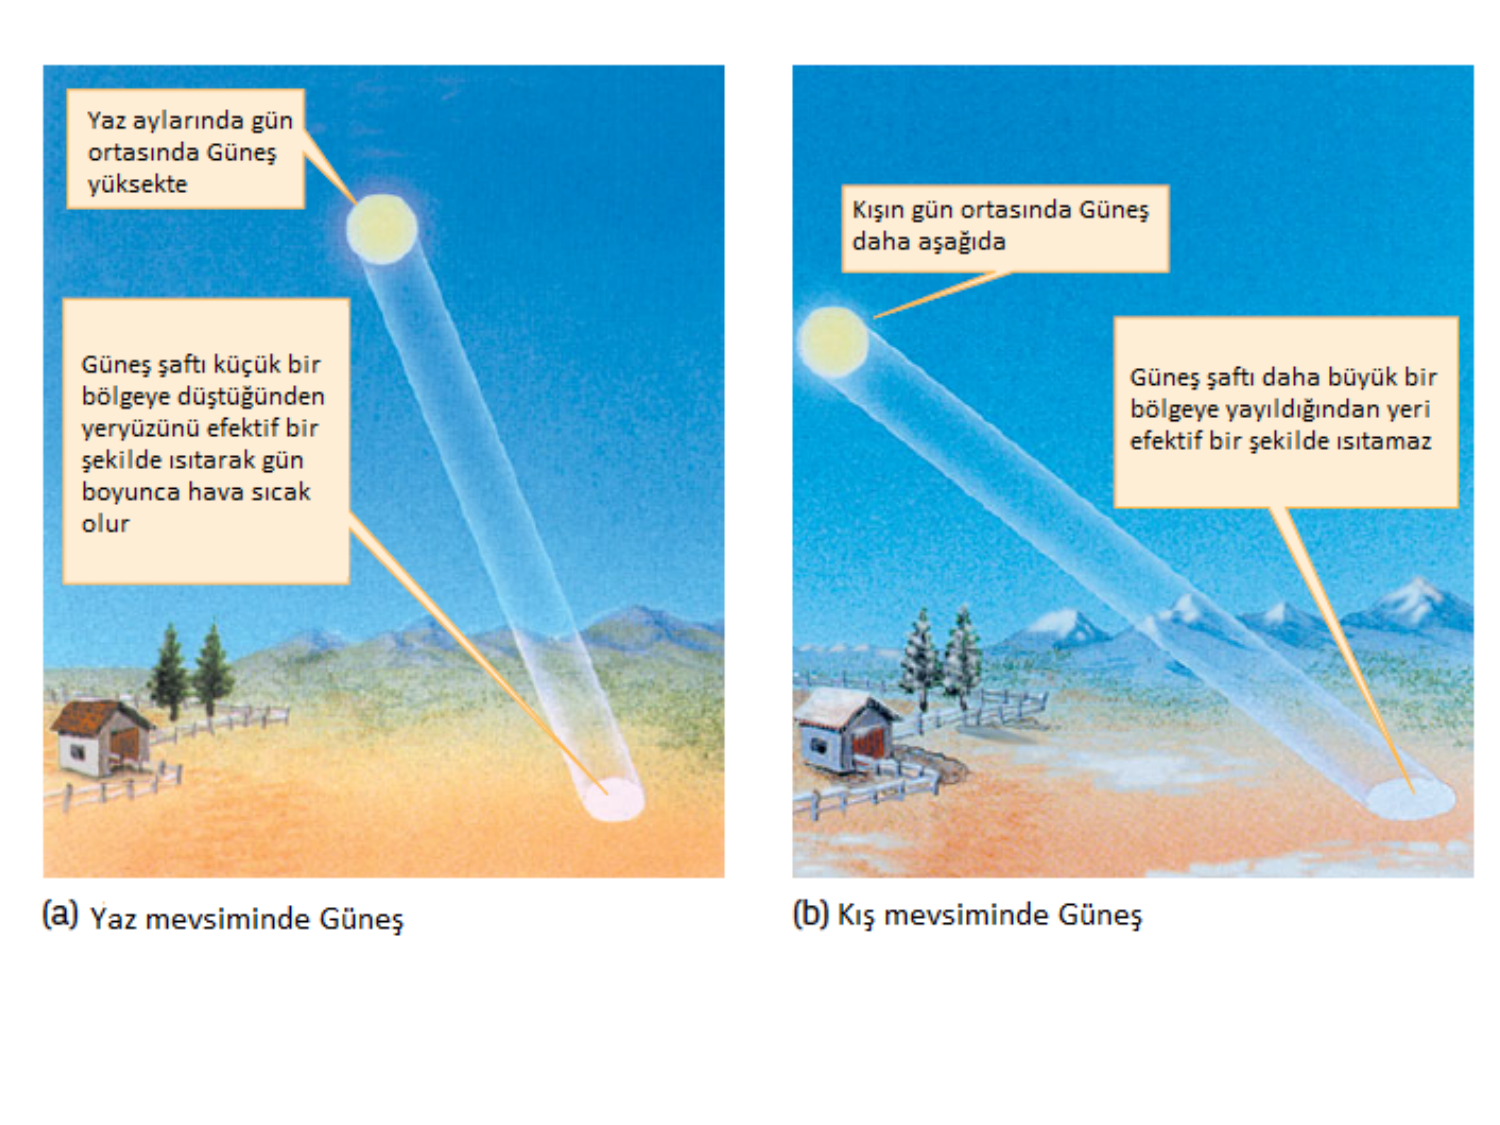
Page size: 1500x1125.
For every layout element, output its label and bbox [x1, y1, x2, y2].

picture [31, 55, 1483, 938]
